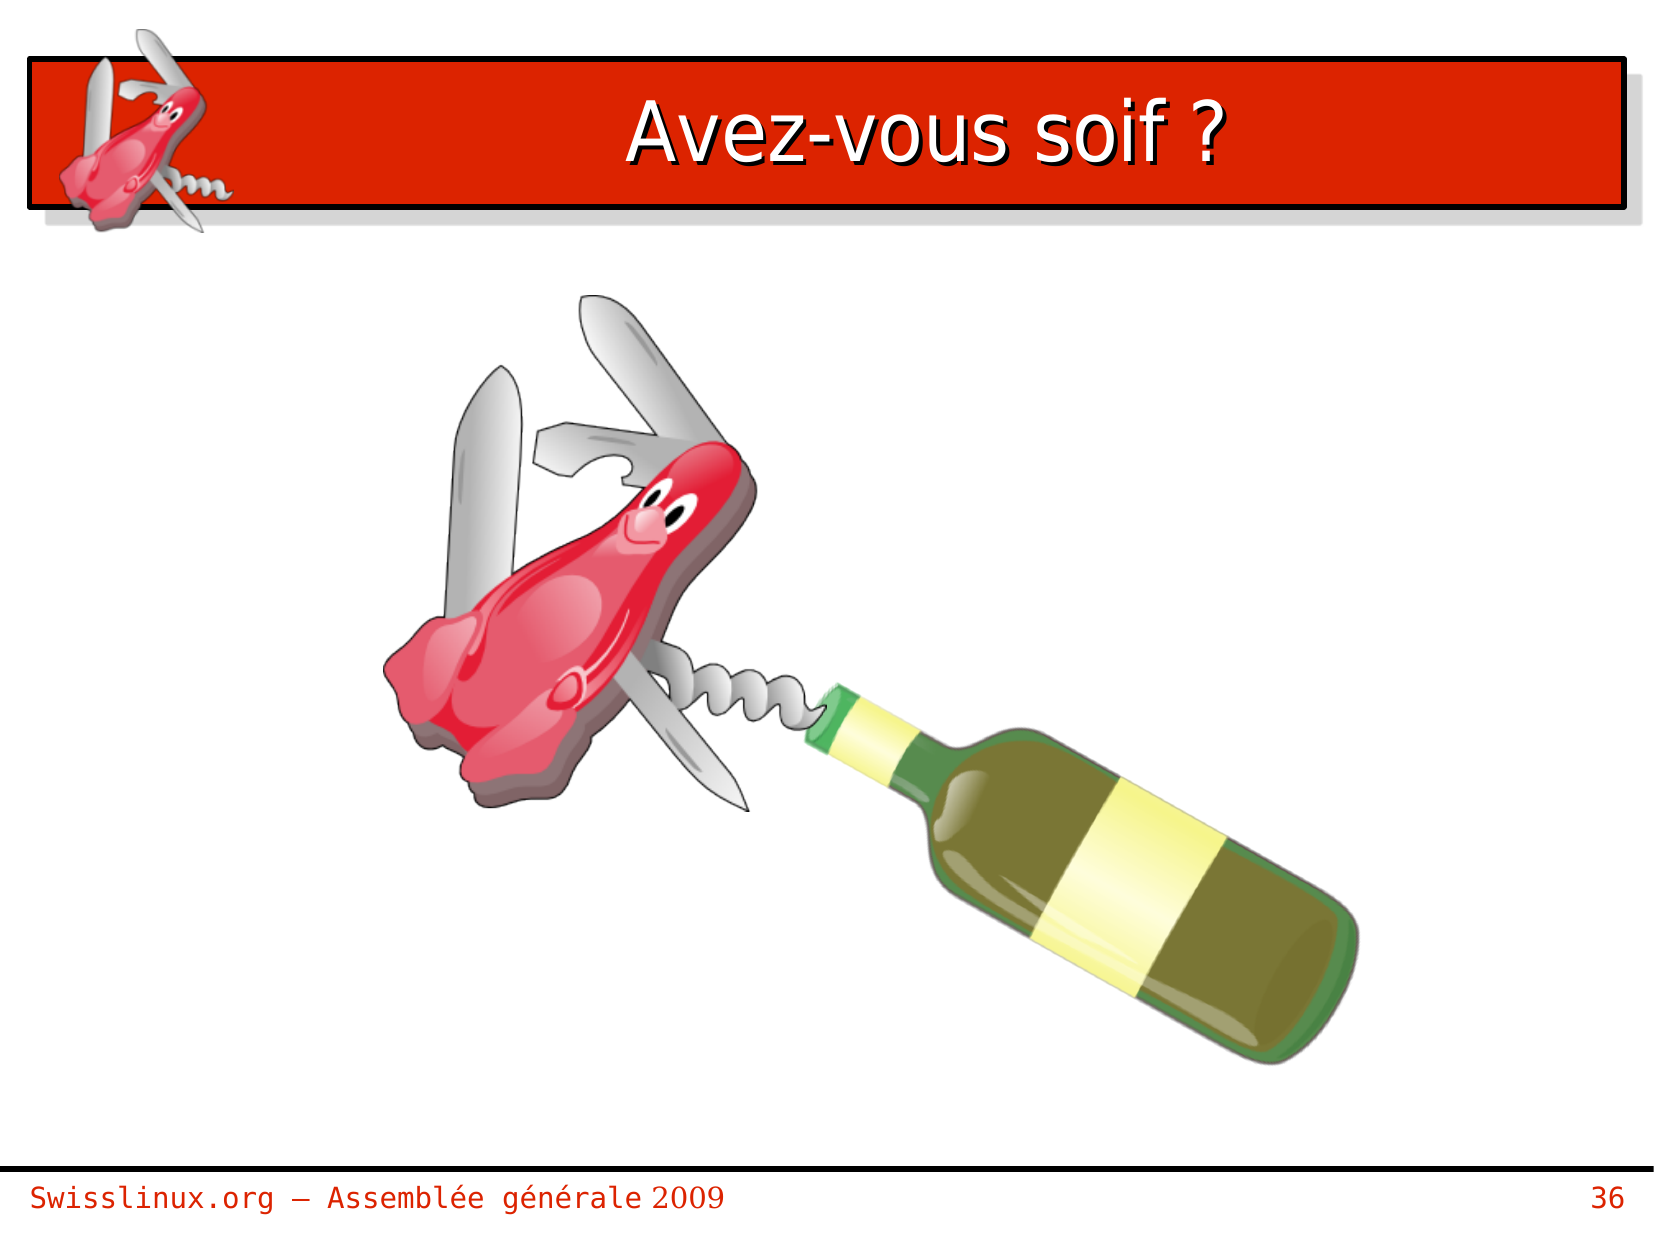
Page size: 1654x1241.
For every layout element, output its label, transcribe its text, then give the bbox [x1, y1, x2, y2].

picture [383, 295, 1388, 1093]
title Avez-vous soif ? [259, 84, 1595, 182]
picture [59, 29, 234, 233]
